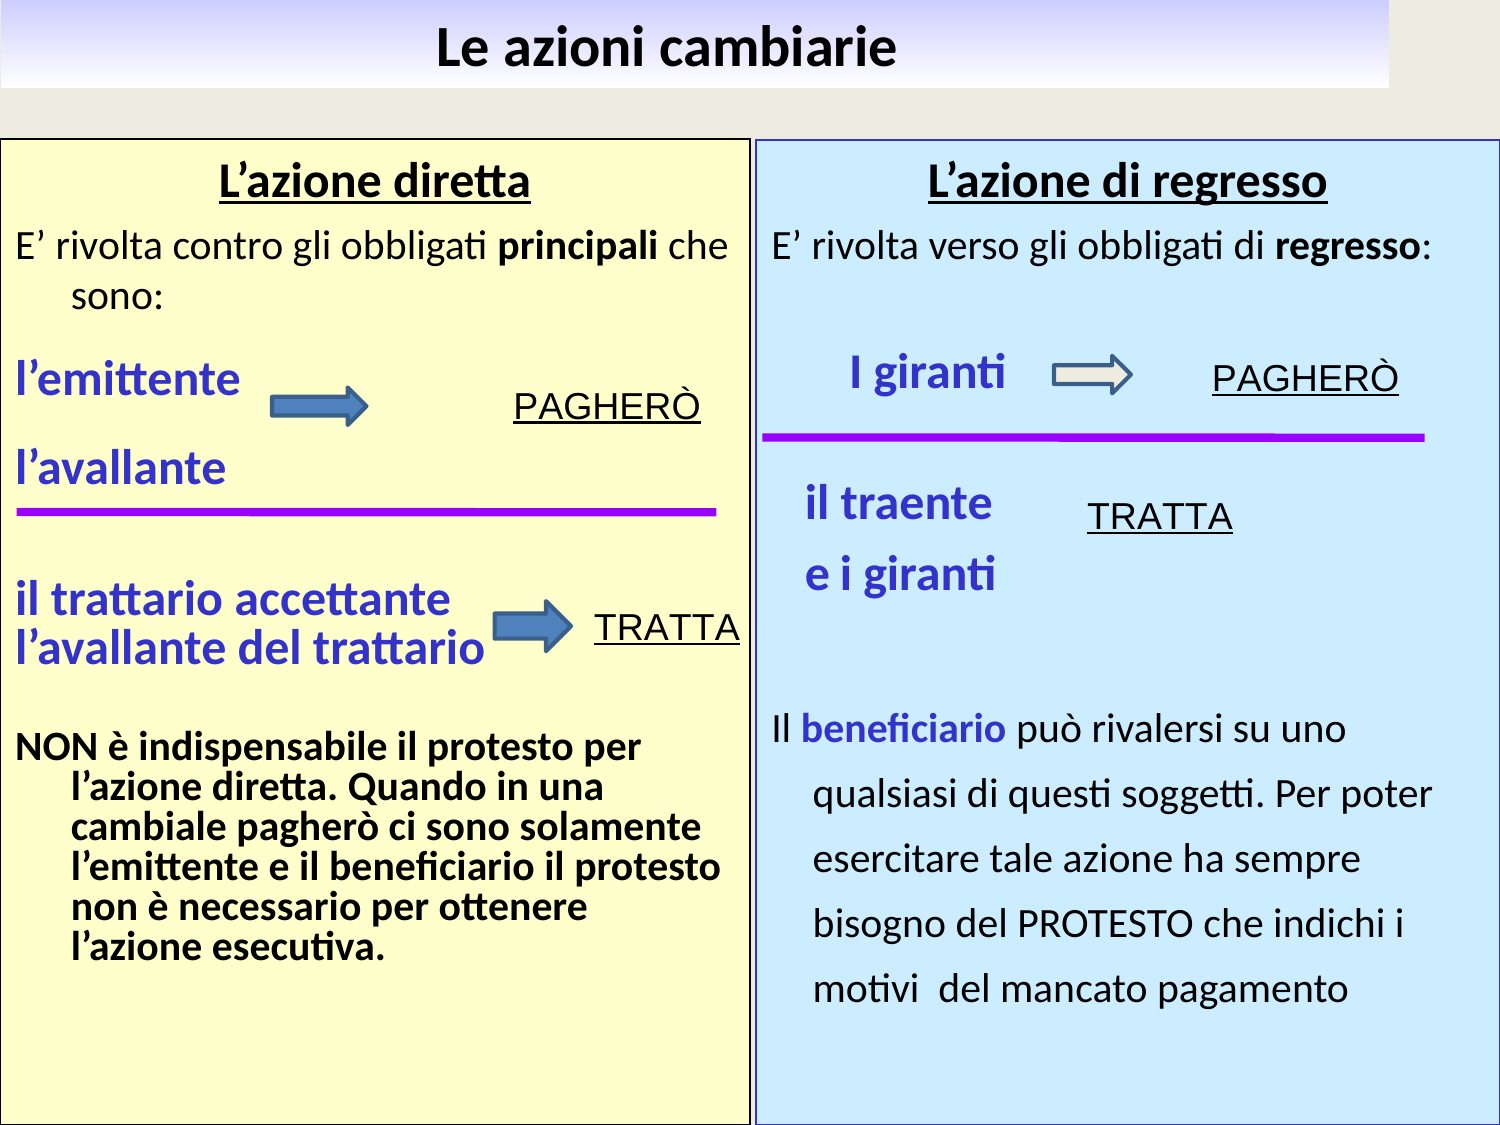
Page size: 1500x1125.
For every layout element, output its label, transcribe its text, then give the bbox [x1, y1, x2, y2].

text_box PAGHERÒ [498, 378, 727, 477]
text_box TRATTA [579, 600, 774, 699]
text_box [494, 601, 572, 652]
text_box TRATTA [1072, 488, 1475, 588]
text_box PAGHERÒ [1197, 350, 1425, 450]
list L’azione diretta E’ rivolta contro gli obbligati principali che sono: l’emittente l’avallante il trattario accettante l’avallante del trattario NON è indispensabile il protesto per l’azione diretta. Quando in una cambiale pagherò ci sono solamente l’emittente e il beneficiario il protesto non è necessario per ottenere l’azione esecutiva. [0, 139, 750, 1125]
text_box [1054, 355, 1131, 394]
title Le azioni cambiarie [1, 0, 1389, 88]
list L’azione di regresso E’ rivolta verso gli obbligati di regresso: I giranti il traente e i giranti Il beneficiario può rivalersi su uno qualsiasi di questi soggetti. Per poter esercitare tale azione ha sempre bisogno del PROTESTO che indichi i motivi del mancato pagamento [756, 139, 1500, 1125]
text_box [272, 387, 367, 425]
